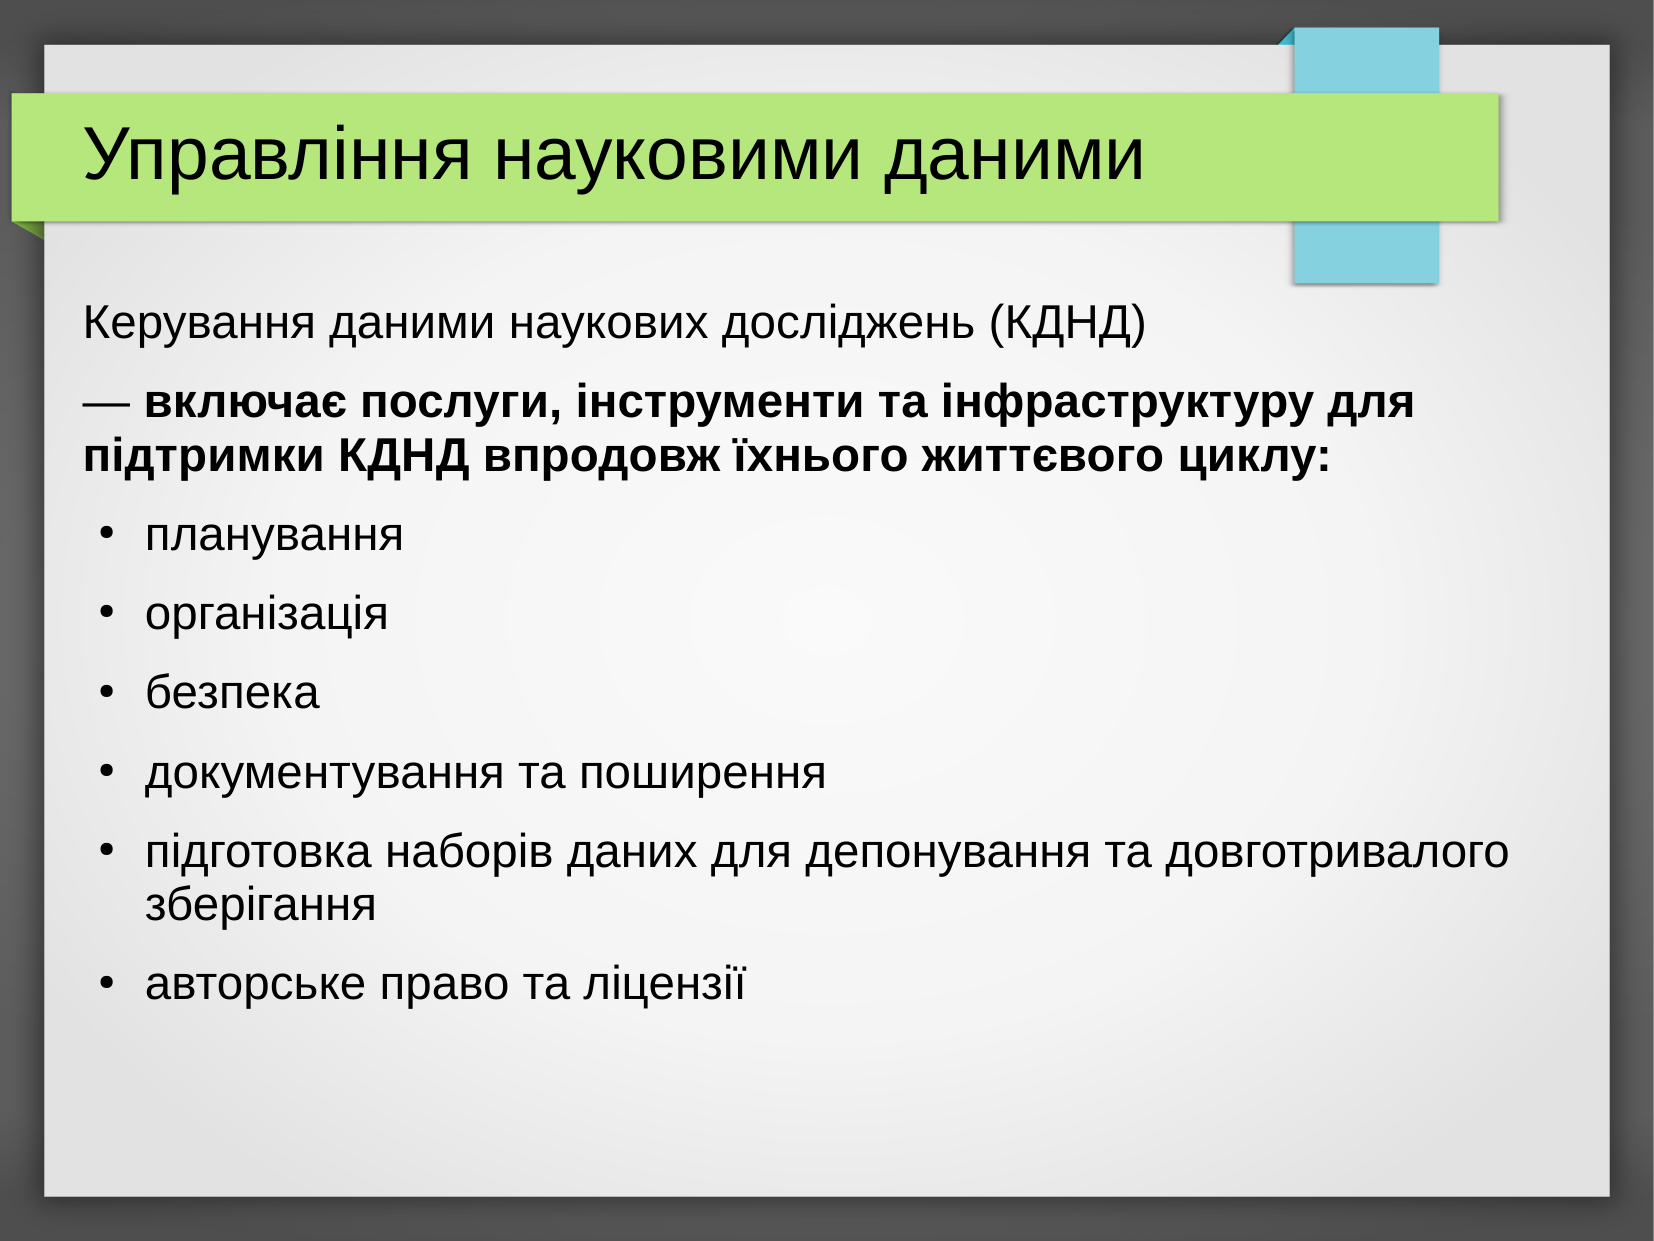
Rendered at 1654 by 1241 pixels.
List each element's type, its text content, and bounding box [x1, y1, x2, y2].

title Управління науковими даними [82, 94, 1264, 213]
list Керування даними наукових досліджень (КДНД) — включає послуги, інструменти та інфраструктуру для підтримки КДНД впродовж їхнього життєвого циклу: планування організація безпека документування та поширення підготовка наборів даних для депонування та довготривалого зберігання авторське право та ліцензії [82, 295, 1571, 1015]
picture [0, 0, 1654, 1241]
